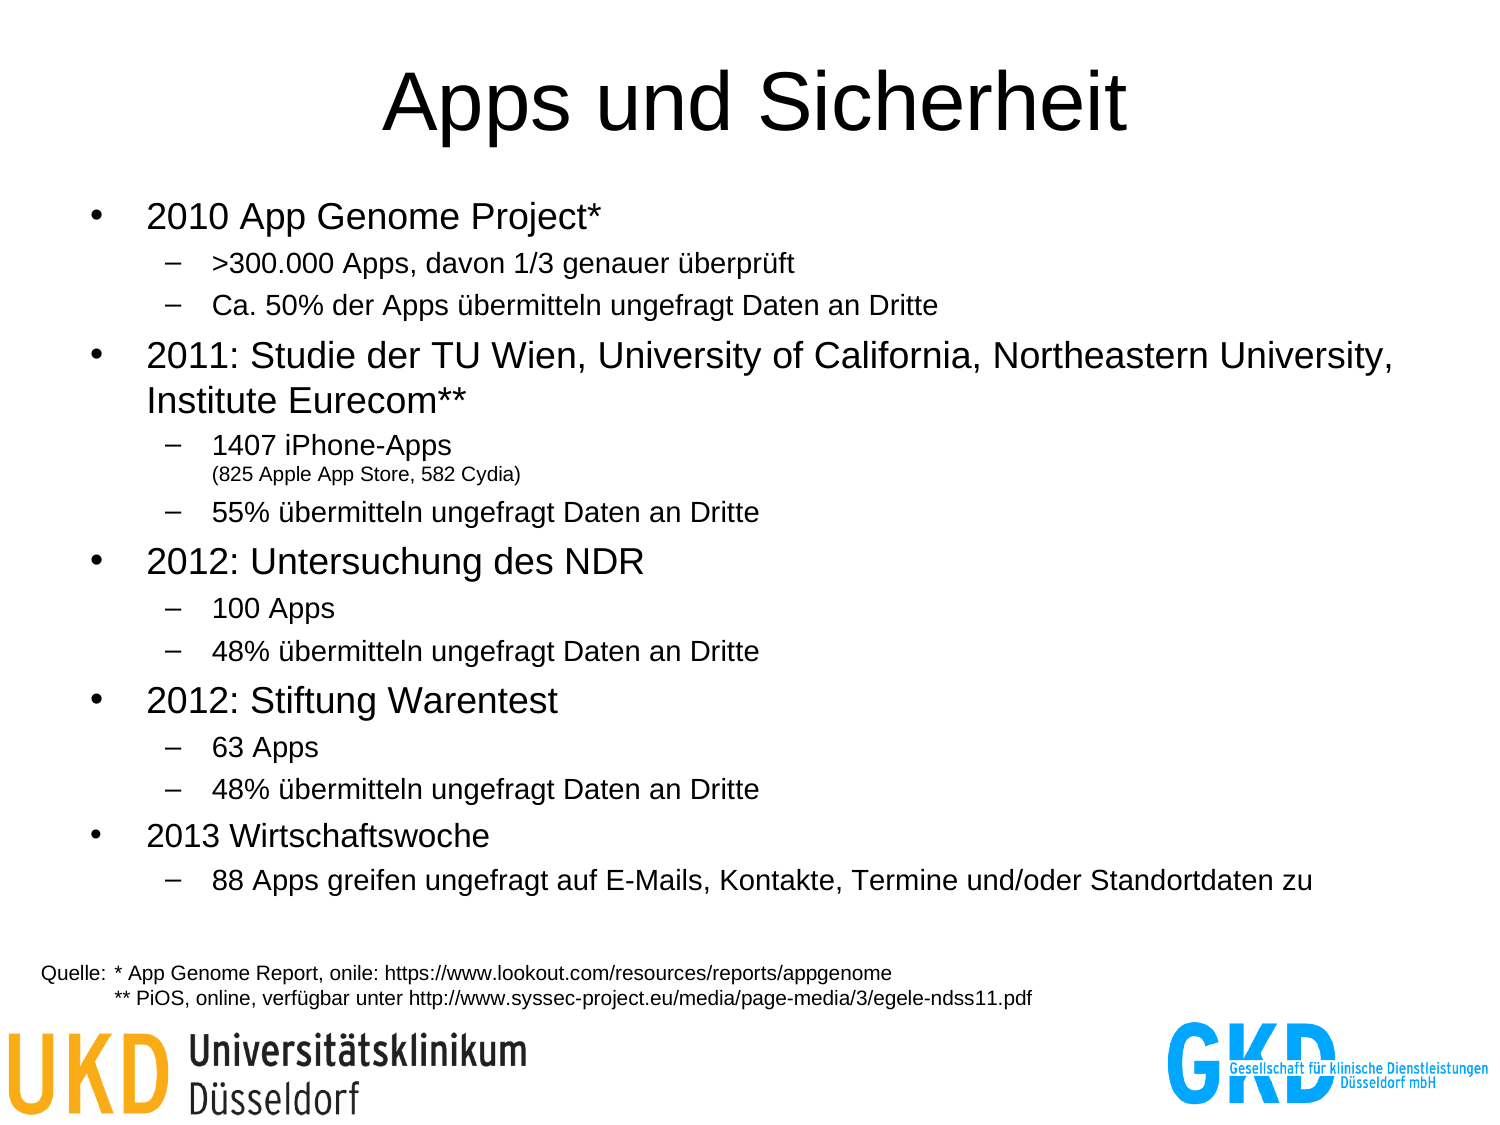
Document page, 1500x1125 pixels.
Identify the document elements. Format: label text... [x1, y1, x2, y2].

picture [1163, 1006, 1500, 1125]
title Apps und Sicherheit [75, 25, 1436, 169]
picture [0, 1023, 532, 1125]
list 2010 App Genome Project* >300.000 Apps, davon 1/3 genauer überprüft Ca. 50% der Apps übermitteln ungefragt Daten an Dritte 2011: Studie der TU Wien, University of California, Northeastern University, Institute Eurecom** 1407 iPhone-Apps (825 Apple App Store, 582 Cydia) 55% übermitteln ungefragt Daten an Dritte 2012: Untersuchung des NDR 100 Apps 48% übermitteln ungefragt Daten an Dritte 2012: Stiftung Warentest 63 Apps 48% übermitteln ungefragt Daten an Dritte 2013 Wirtschaftswoche 88 Apps greifen ungefragt auf E-Mails, Kontakte, Termine und/oder Standortdaten zu [75, 184, 1447, 917]
text_box Quelle: * App Genome Report, onile: https://www.lookout.com/resources/reports/appgenome ** PiOS, online, verfügbar unter http://www.syssec-project.eu/media/page-media/3/egele-ndss11.pdf [26, 952, 1054, 1018]
